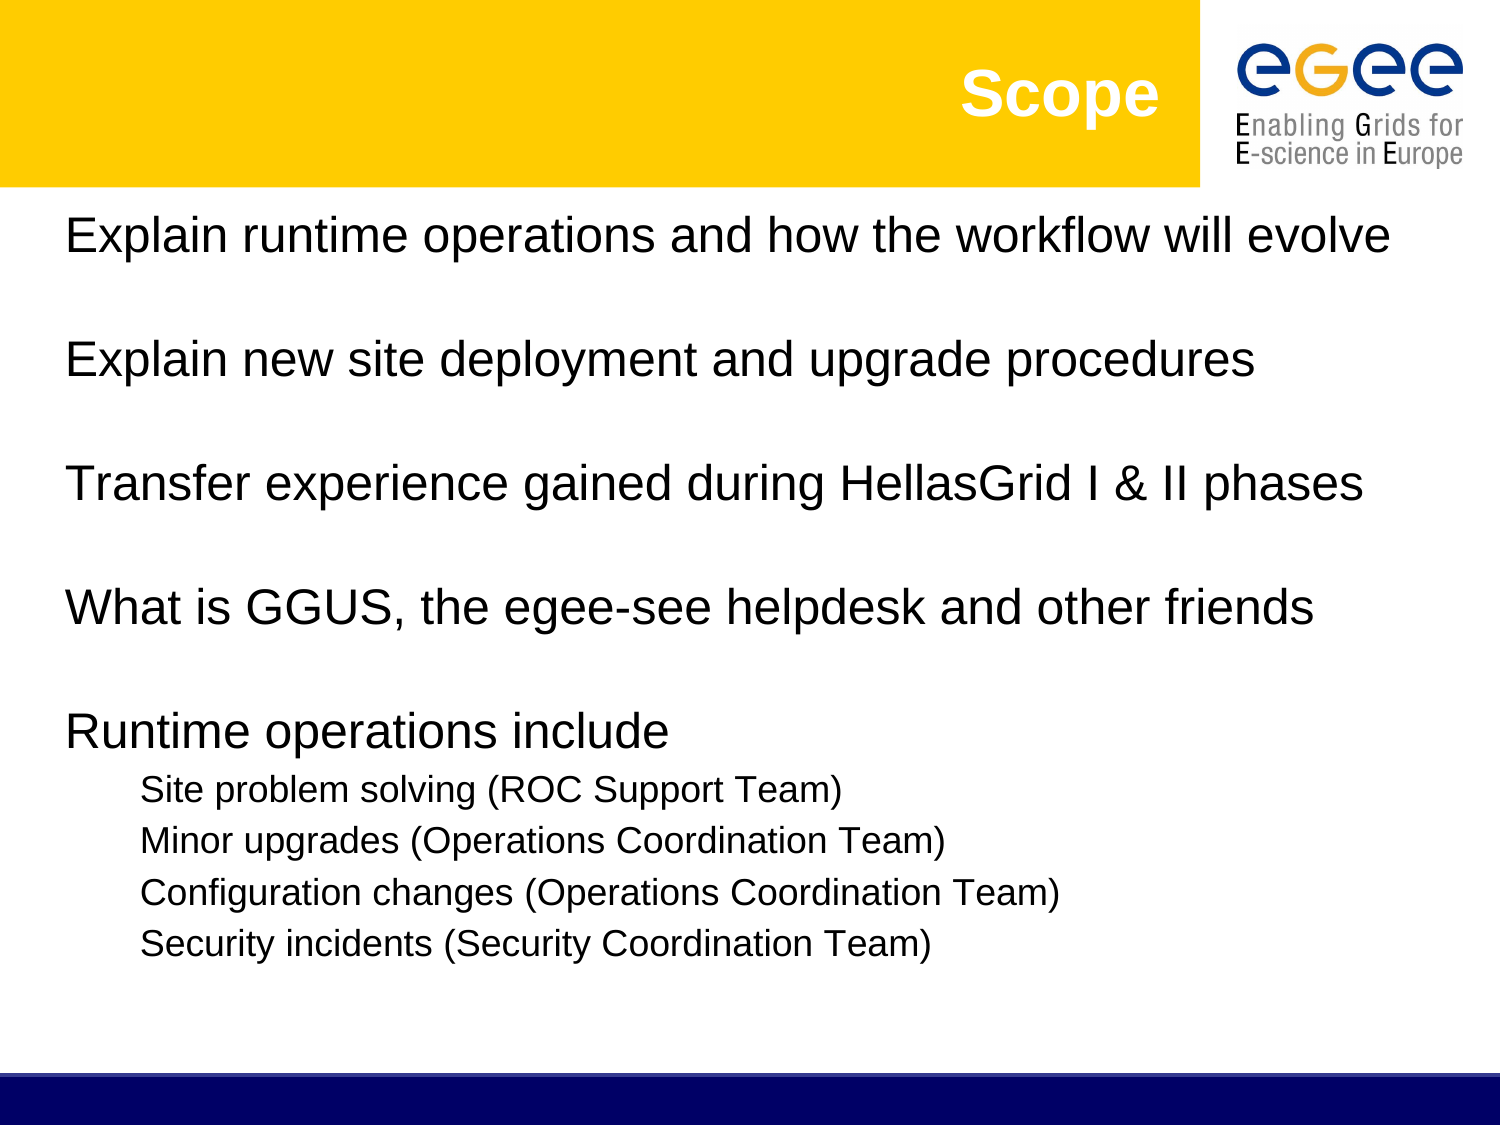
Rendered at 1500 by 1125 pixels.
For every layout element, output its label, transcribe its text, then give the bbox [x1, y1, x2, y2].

list Explain runtime operations and how the workflow will evolve Explain new site deployment and upgrade procedures Transfer experience gained during HellasGrid I & II phases What is GGUS, the egee-see helpdesk and other friends Runtime operations include Site problem solving (ROC Support Team) Minor upgrades (Operations Coordination Team) Configuration changes (Operations Coordination Team) Security incidents (Security Coordination Team) [49, 200, 1500, 1013]
picture [1237, 24, 1463, 169]
title Scope [12, 37, 1175, 150]
